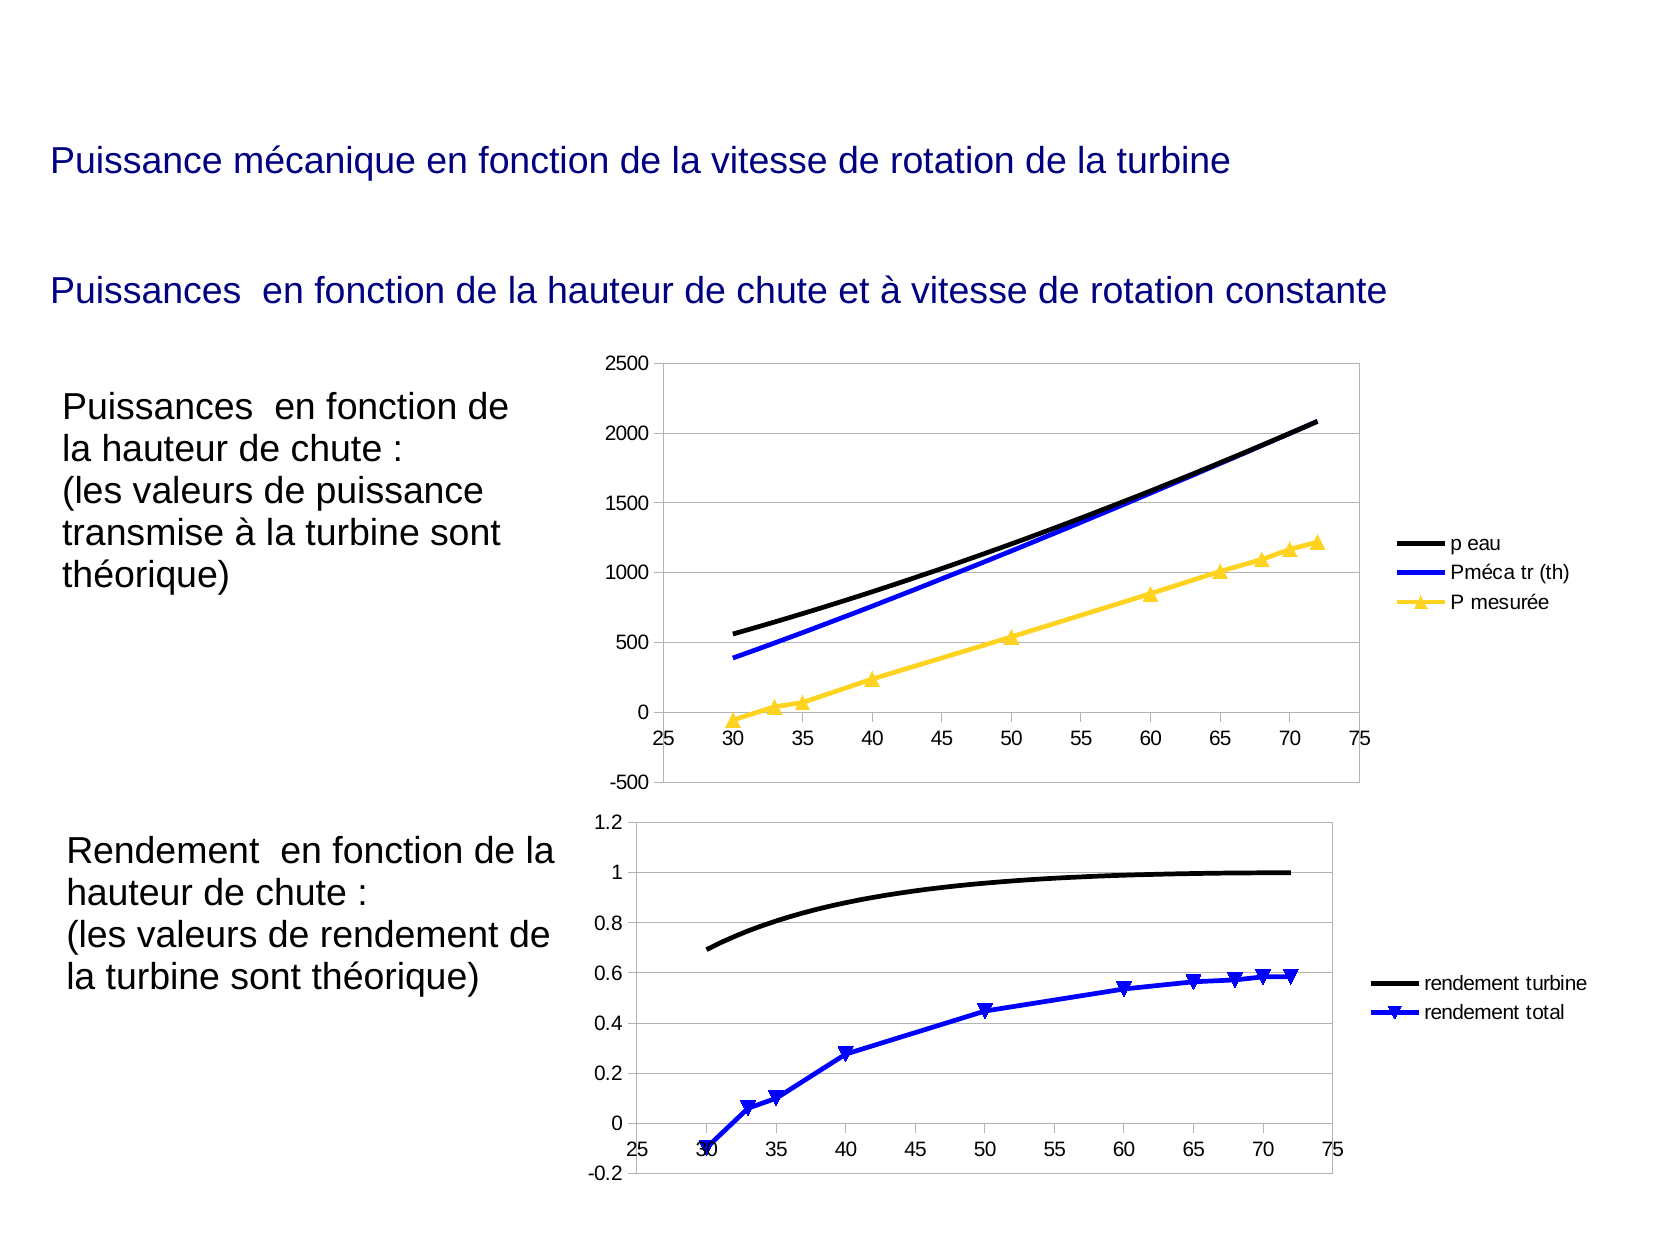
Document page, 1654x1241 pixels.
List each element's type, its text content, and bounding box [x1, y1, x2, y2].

chart [566, 342, 1607, 1193]
text_box Puissance mécanique en fonction de la vitesse de rotation de la turbine [35, 132, 1450, 189]
text_box Puissances en fonction de la hauteur de chute et à vitesse de rotation constante [35, 262, 1406, 319]
text_box Rendement en fonction de la hauteur de chute : (les valeurs de rendement de la turbine sont théorique) [51, 822, 566, 1048]
text_box Puissances en fonction de la hauteur de chute : (les valeurs de puissance transmise à la turbine sont théorique) [47, 377, 532, 603]
